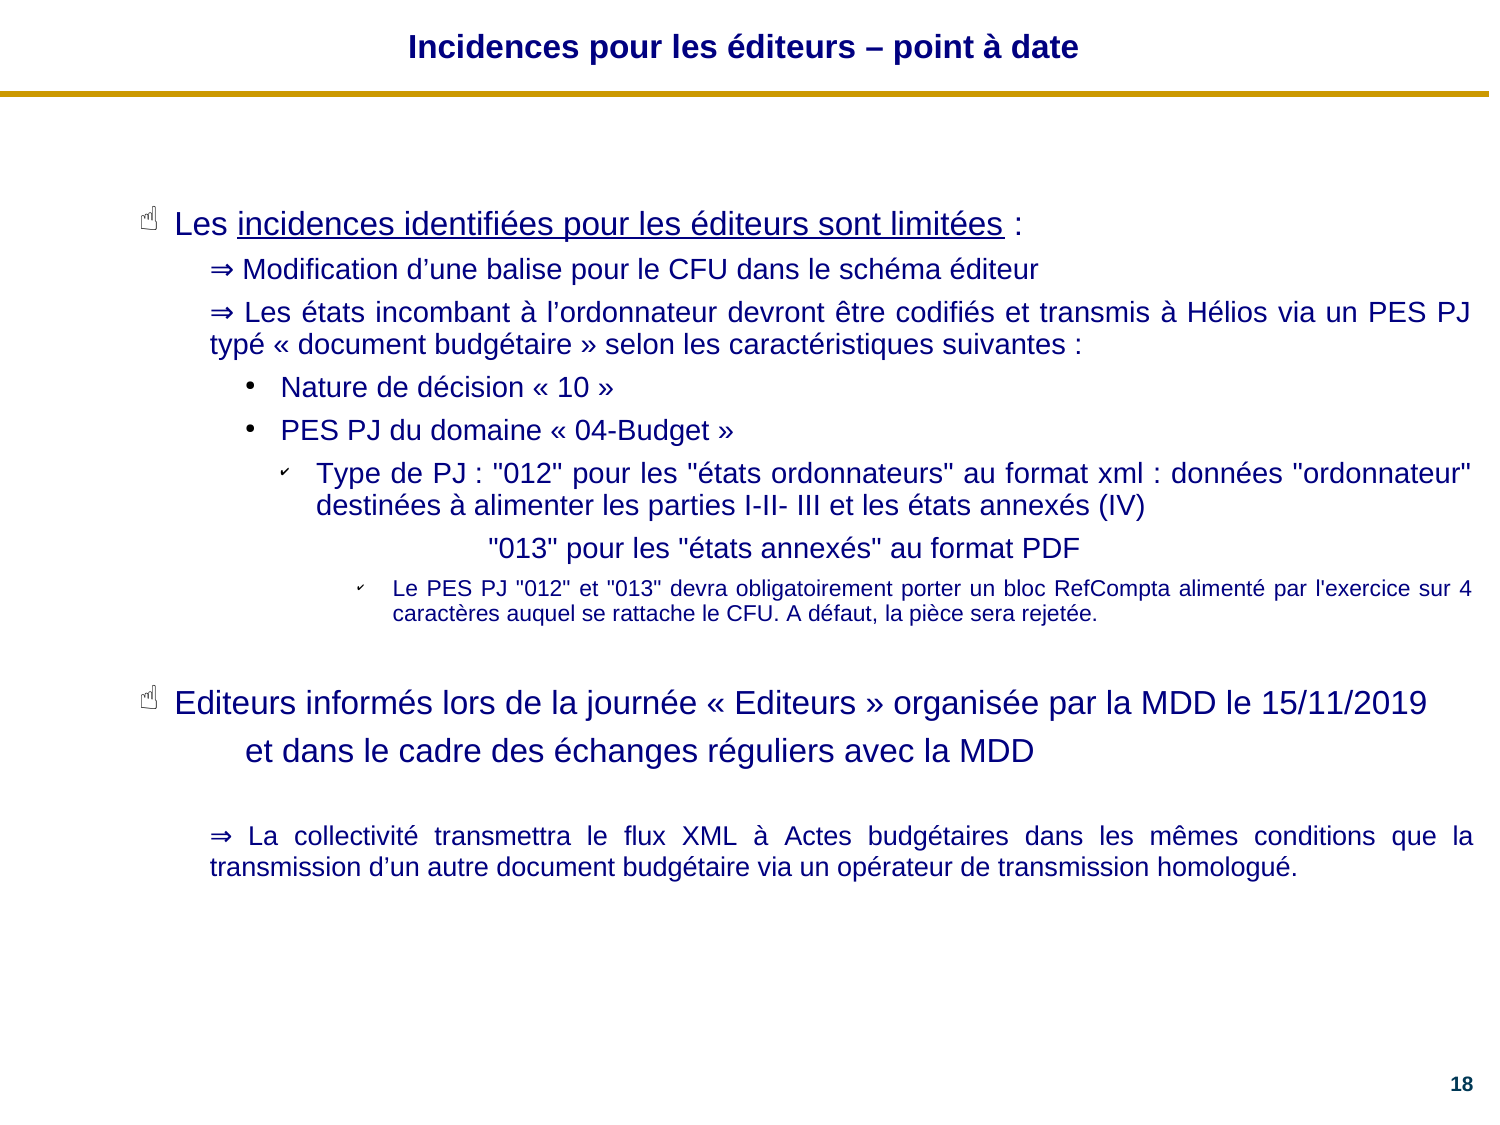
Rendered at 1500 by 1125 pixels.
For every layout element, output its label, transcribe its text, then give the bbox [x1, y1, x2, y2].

title Incidences pour les éditeurs – point à date [0, 0, 1489, 91]
title Incidences pour les éditeurs – point à date [0, 97, 1489, 101]
text_box Les incidences identifiées pour les éditeurs sont limitées : ⇒ Modification d’une balise pour le CFU dans le schéma éditeur ⇒ Les états incombant à l’ordonnateur devront être codifiés et transmis à Hélios via un PES PJ typé « document budgétaire » selon les caractéristiques suivantes : Nature de décision « 10 » PES PJ du domaine « 04-Budget » Type de PJ : "012" pour les "états ordonnateurs" au format xml : données "ordonnateur" destinées à alimenter les parties I-II- III et les états annexés (IV) "013" pour les "états annexés" au format PDF Le PES PJ "012" et "013" devra obligatoirement porter un bloc RefCompta alimenté par l'exercice sur 4 caractères auquel se rattache le CFU. A défaut, la pièce sera rejetée. Editeurs informés lors de la journée « Editeurs » organisée par la MDD le 15/11/2019 et dans le cadre des échanges réguliers avec la MDD ⇒ La collectivité transmettra le flux XML à Actes budgétaires dans les mêmes conditions que la transmission d’un autre document budgétaire via un opérateur de transmission homologué. [23, 147, 1489, 282]
